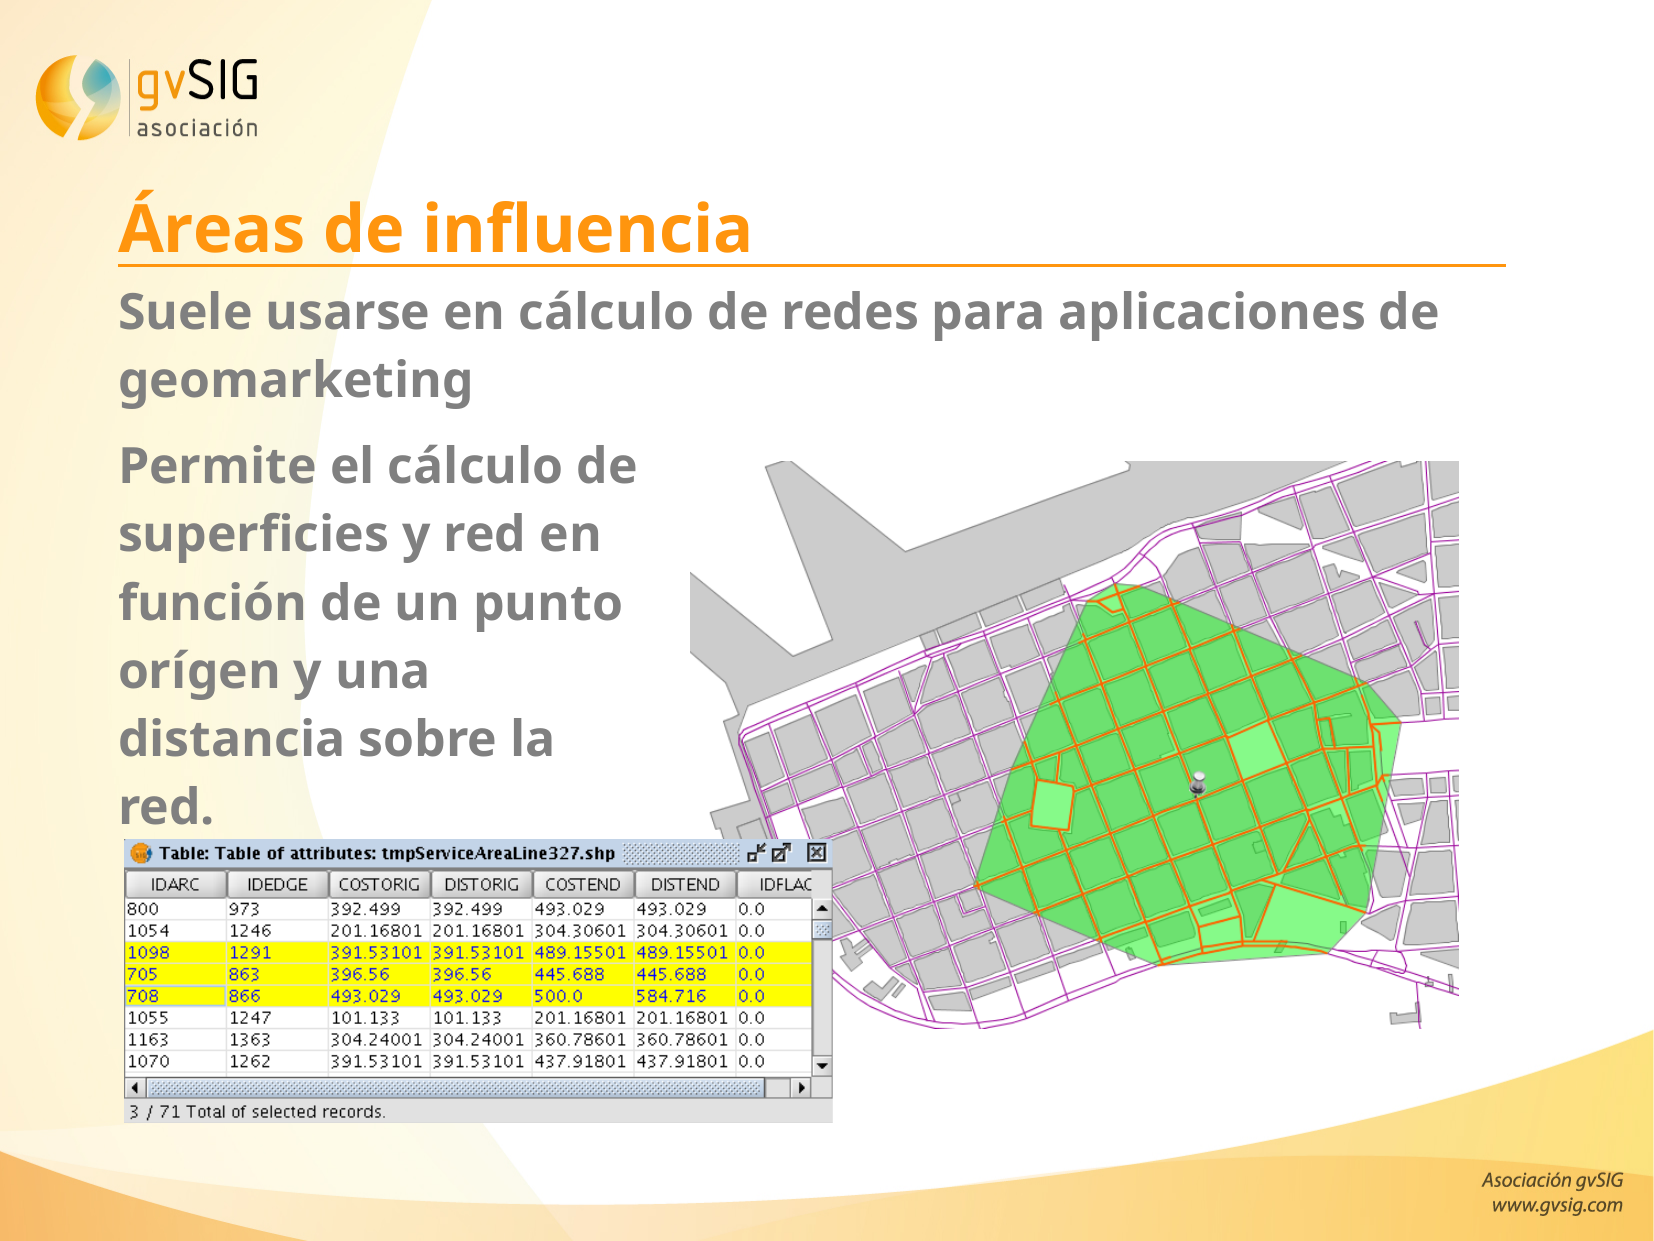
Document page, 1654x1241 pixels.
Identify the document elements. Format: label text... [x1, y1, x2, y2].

title Áreas de influencia [118, 177, 1607, 276]
title Permite el cálculo de superficies y red en función de un punto orígen y una distancia sobre la red. [118, 460, 650, 810]
picture [0, 0, 1654, 1241]
title Suele usarse en cálculo de redes para aplicaciones de geomarketing [118, 285, 1536, 403]
